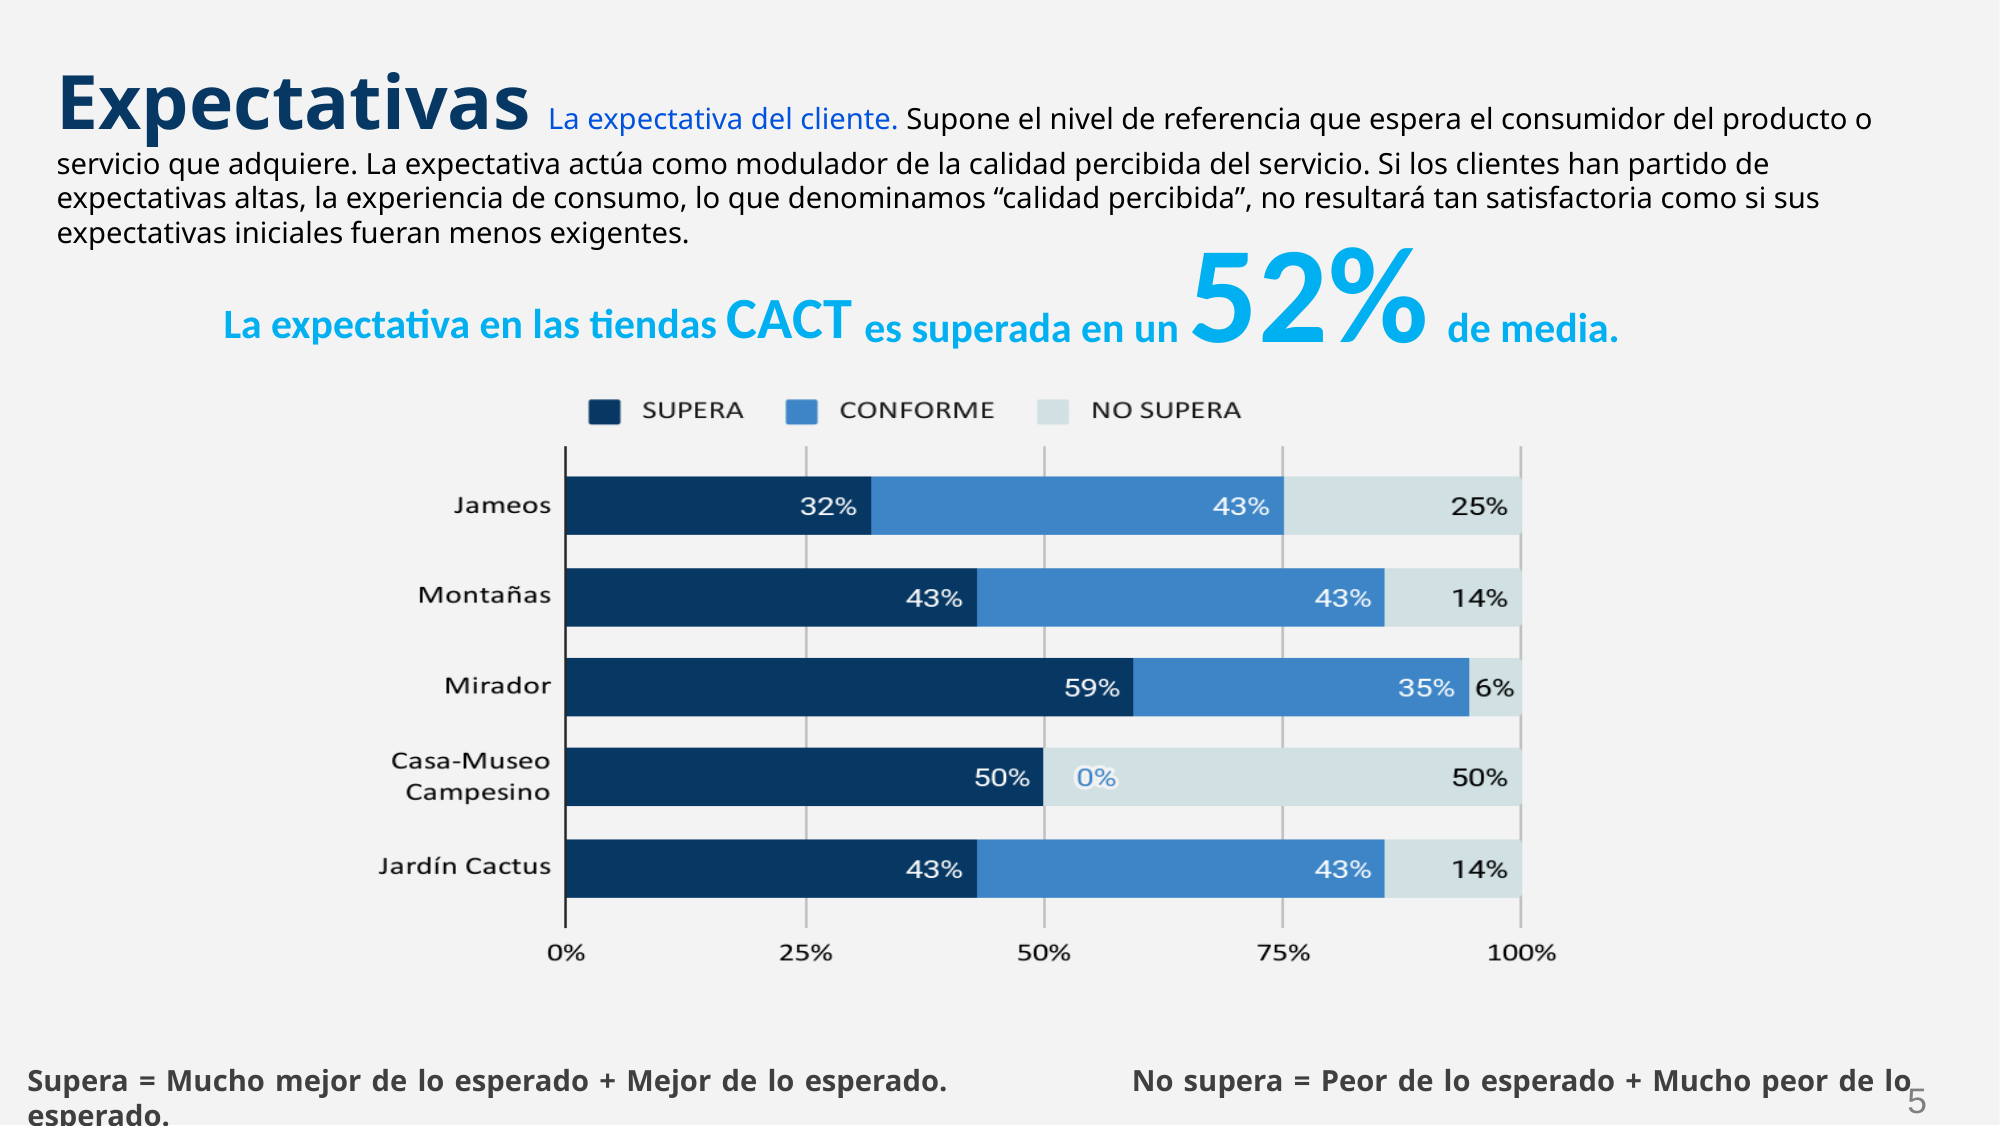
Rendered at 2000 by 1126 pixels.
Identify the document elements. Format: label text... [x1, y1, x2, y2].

text_box Expectativas La expectativa del cliente. Supone el nivel de referencia que espera el consumidor del producto o servicio que adquiere. La expectativa actúa como modulador de la calidad percibida del servicio. Si los clientes han partido de expectativas altas, la experiencia de consumo, lo que denominamos “calidad percibida”, no resultará tan satisfactoria como si sus expectativas iniciales fueran menos exigentes. [38, 0, 1938, 305]
picture [268, 368, 1562, 998]
text_box La expectativa en las tiendas CACT [208, 272, 787, 450]
list Supera = Mucho mejor de lo esperado + Mejor de lo esperado. No supera = Peor de lo esperado + Mucho peor de lo esperado. [27, 1062, 1914, 1121]
text_box es superada en un 52% de media. [787, 197, 2000, 379]
slide_number <number> [1478, 1069, 1945, 1126]
